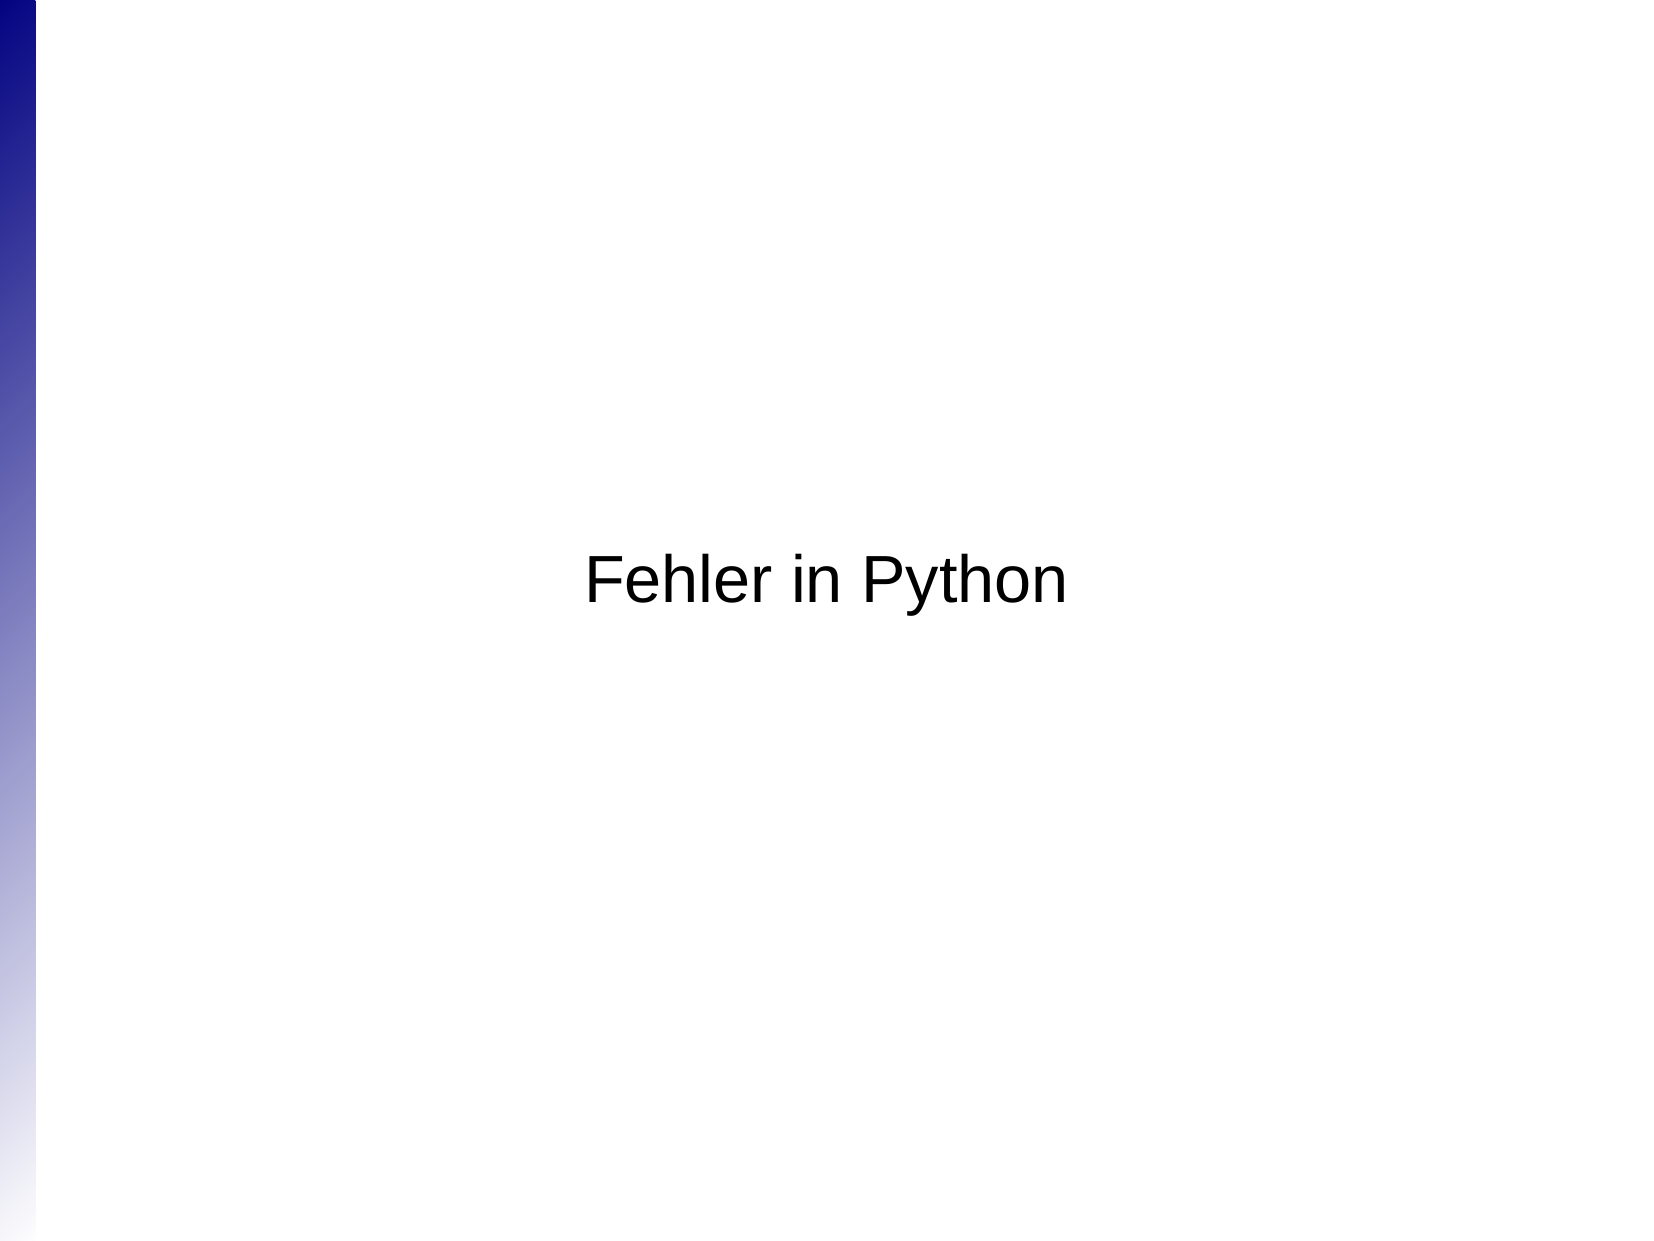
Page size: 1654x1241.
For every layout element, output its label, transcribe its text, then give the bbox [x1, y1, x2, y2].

subtitle Fehler in Python [82, 49, 1571, 1109]
